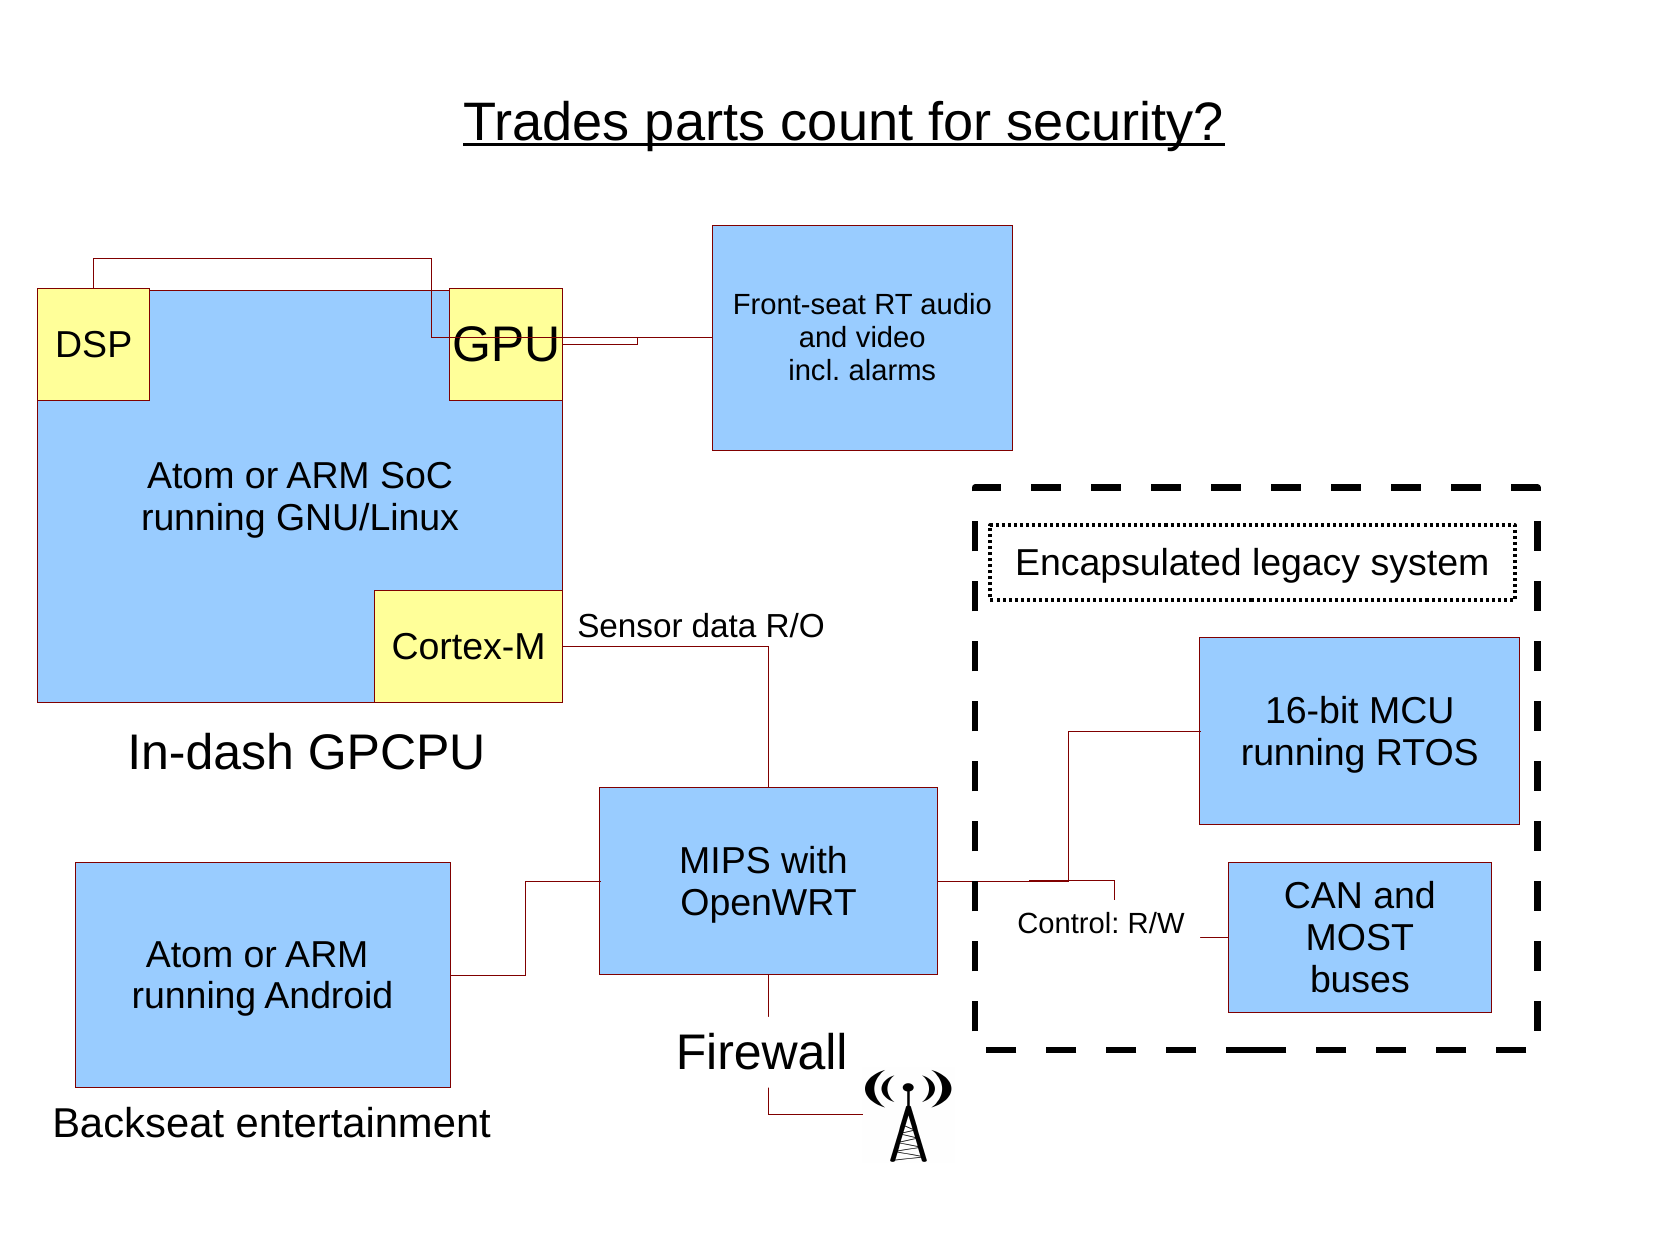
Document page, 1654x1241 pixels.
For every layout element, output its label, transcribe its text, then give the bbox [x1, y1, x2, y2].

text_box Control: R/W [1002, 900, 1201, 948]
text_box CAN and MOST buses [1228, 862, 1492, 1013]
text_box GPU [499, 330, 516, 337]
text_box Atom or ARM running Android [75, 862, 451, 1088]
text_box 16-bit MCU running RTOS [1199, 637, 1520, 825]
text_box Atom or ARM SoC running GNU/Linux [432, 290, 449, 337]
text_box GPU [449, 338, 563, 401]
text_box GPU [449, 288, 563, 337]
picture [862, 1067, 955, 1163]
text_box DSP [37, 288, 150, 401]
text_box MIPS with OpenWRT [599, 787, 938, 975]
text_box In-dash GPCPU [112, 716, 501, 788]
text_box Sensor data R/O [562, 600, 841, 652]
text_box GPU [499, 338, 516, 344]
text_box GPU [533, 338, 552, 358]
text_box Front-seat RT audio and video incl. alarms [712, 225, 1013, 451]
text_box Cortex-M [374, 590, 563, 703]
text_box Atom or ARM SoC running GNU/Linux [37, 290, 563, 703]
text_box Backseat entertainment [37, 1091, 507, 1154]
text_box Firewall [661, 1016, 863, 1088]
text_box Encapsulated legacy system [1000, 534, 1505, 591]
title Trades parts count for security? [462, 17, 1226, 226]
